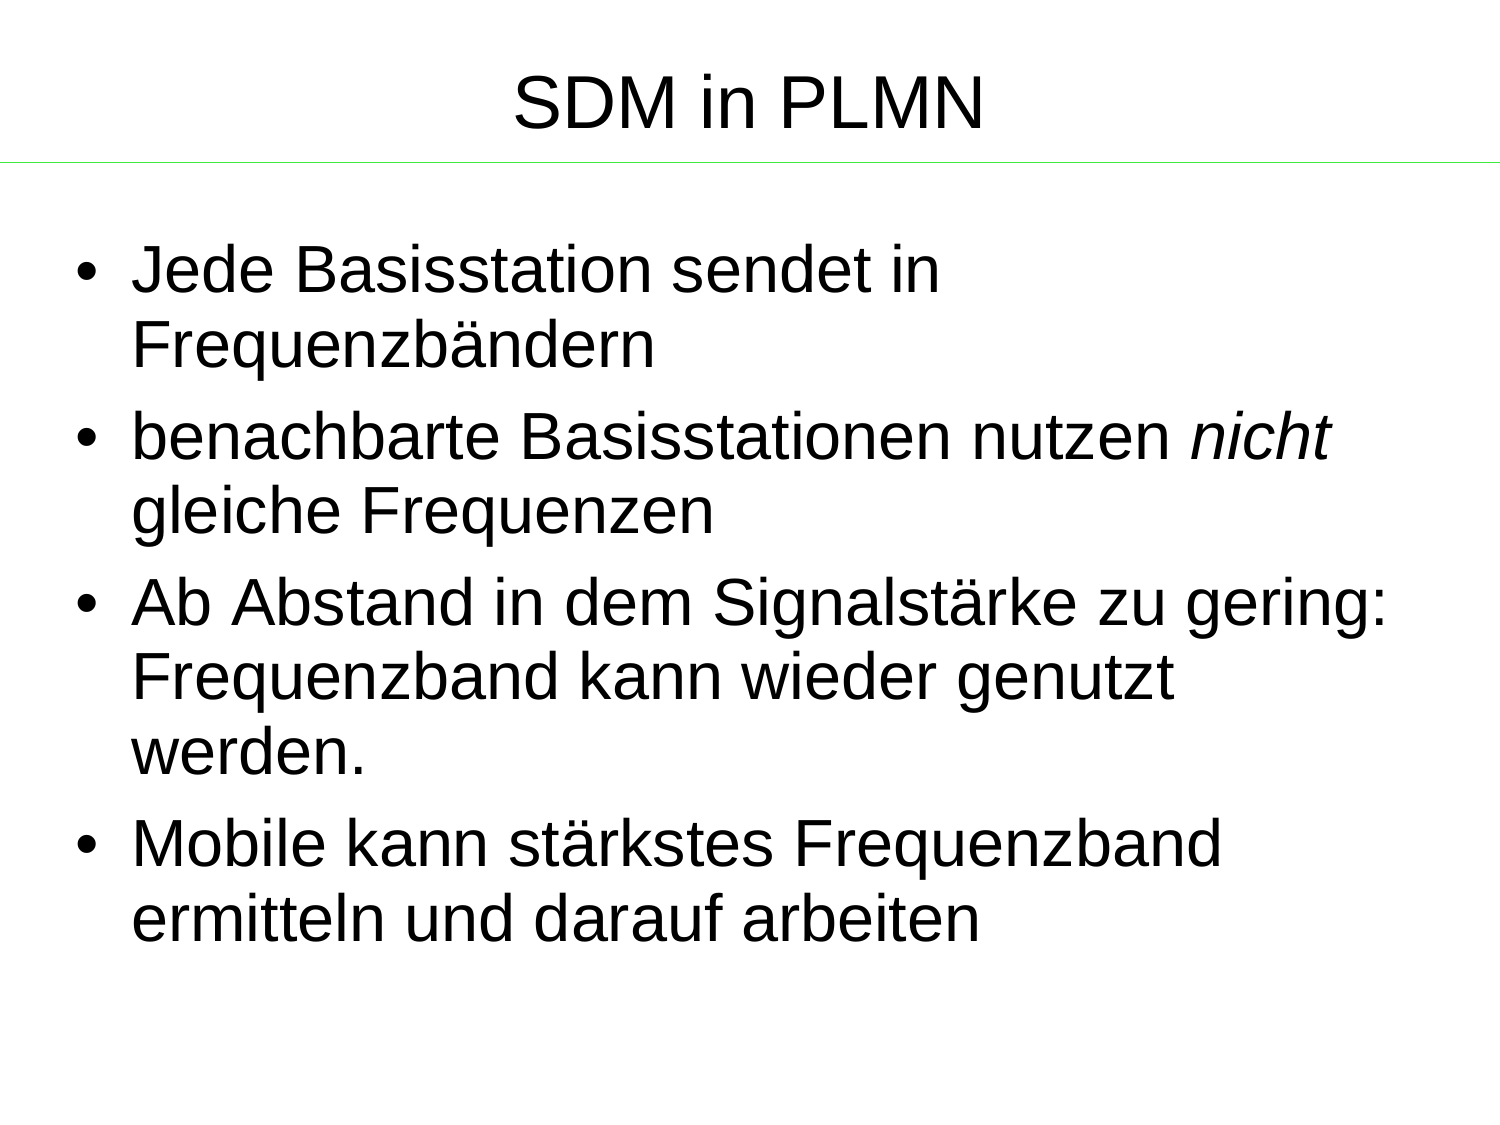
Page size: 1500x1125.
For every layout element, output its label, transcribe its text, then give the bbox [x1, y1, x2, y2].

list Jede Basisstation sendet in Frequenzbändern benachbarte Basisstationen nutzen nicht gleiche Frequenzen Ab Abstand in dem Signalstärke zu gering: Frequenzband kann wieder genutzt werden. Mobile kann stärkstes Frequenzband ermitteln und darauf arbeiten [75, 232, 1426, 1001]
title SDM in PLMN [75, 49, 1426, 156]
